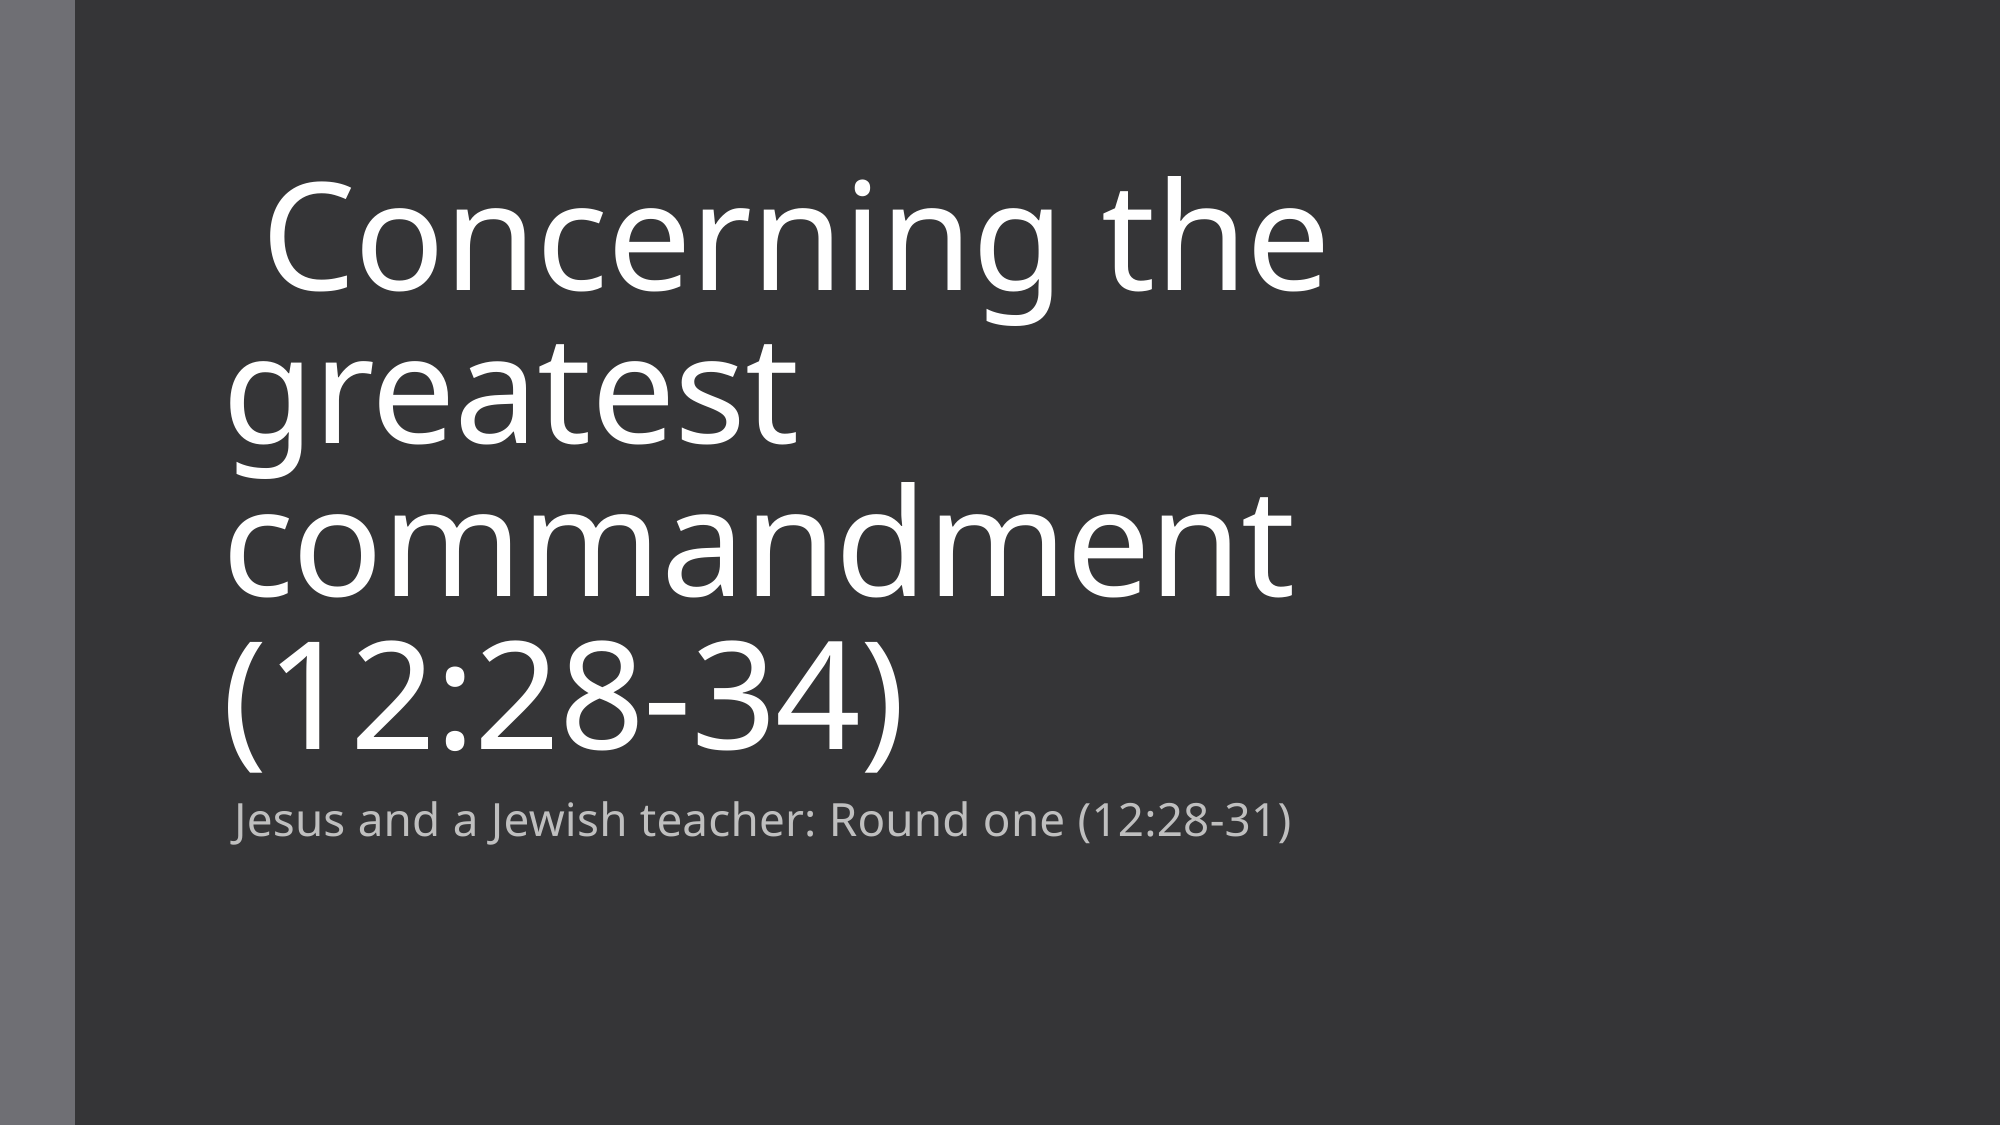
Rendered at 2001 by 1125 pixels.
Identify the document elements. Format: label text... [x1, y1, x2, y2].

title Concerning the greatest commandment (12:28-34) [206, 124, 1752, 787]
subtitle Jesus and a Jewish teacher: Round one (12:28-31) [206, 787, 1752, 1066]
